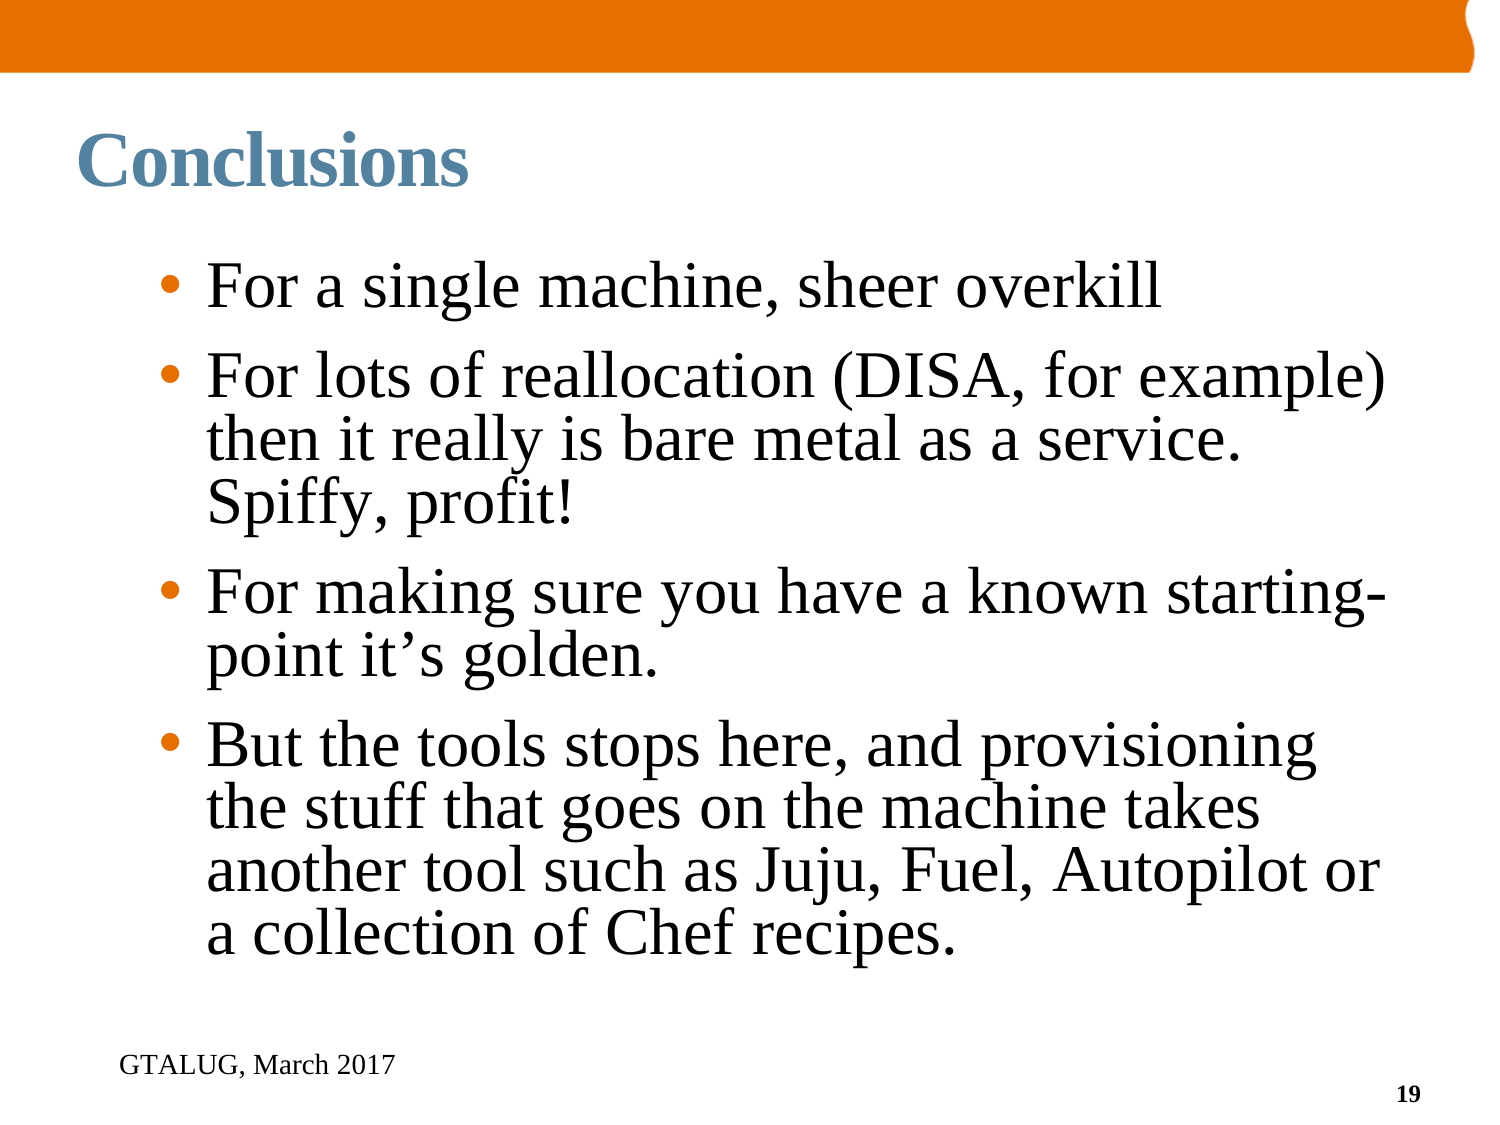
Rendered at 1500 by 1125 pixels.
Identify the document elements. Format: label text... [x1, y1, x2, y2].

picture [0, 0, 1500, 75]
title Conclusions [75, 122, 1438, 228]
list For a single machine, sheer overkill For lots of reallocation (DISA, for example) then it really is bare metal as a service. Spiffy, profit! For making sure you have a known starting-point it’s golden. But the tools stops here, and provisioning the stuff that goes on the machine takes another tool such as Juju, Fuel, Autopilot or a collection of Chef recipes. [64, 257, 1402, 1069]
